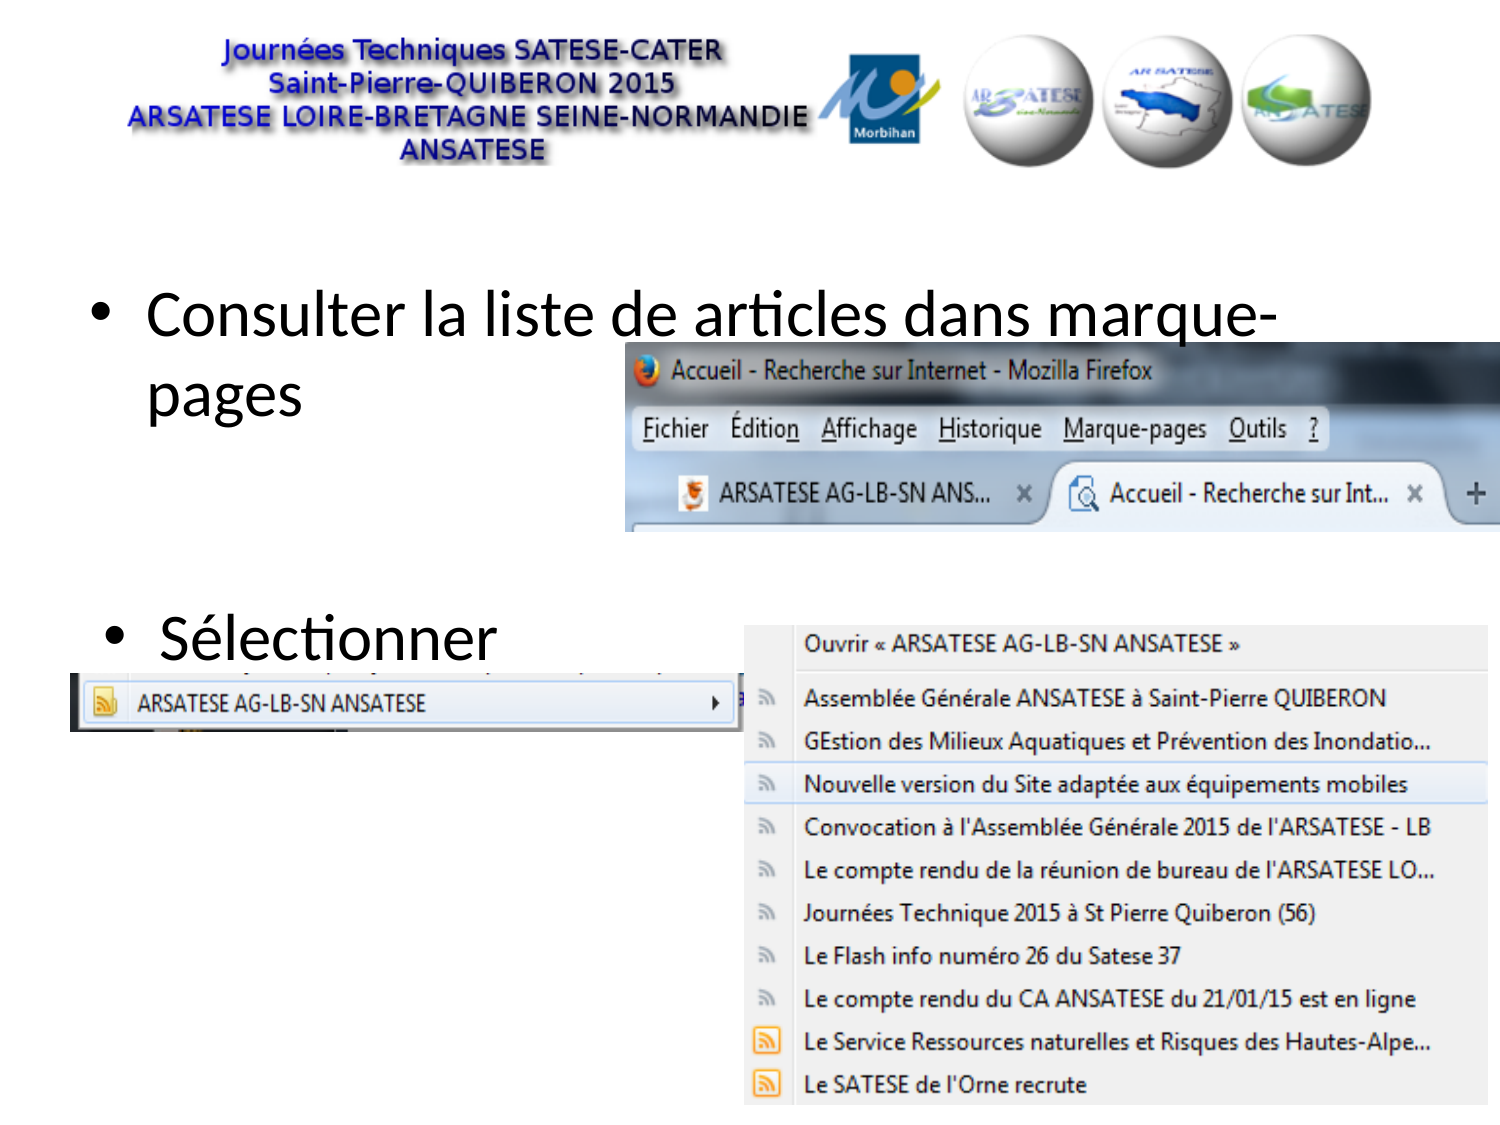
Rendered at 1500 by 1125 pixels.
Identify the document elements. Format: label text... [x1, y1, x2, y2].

picture [70, 673, 88, 732]
picture [744, 625, 1488, 1105]
text_box Consulter la liste de articles dans marque-pages [75, 262, 1426, 551]
text_box Sélectionner [88, 586, 1439, 875]
picture [123, 30, 1389, 174]
picture [1426, 342, 1500, 532]
